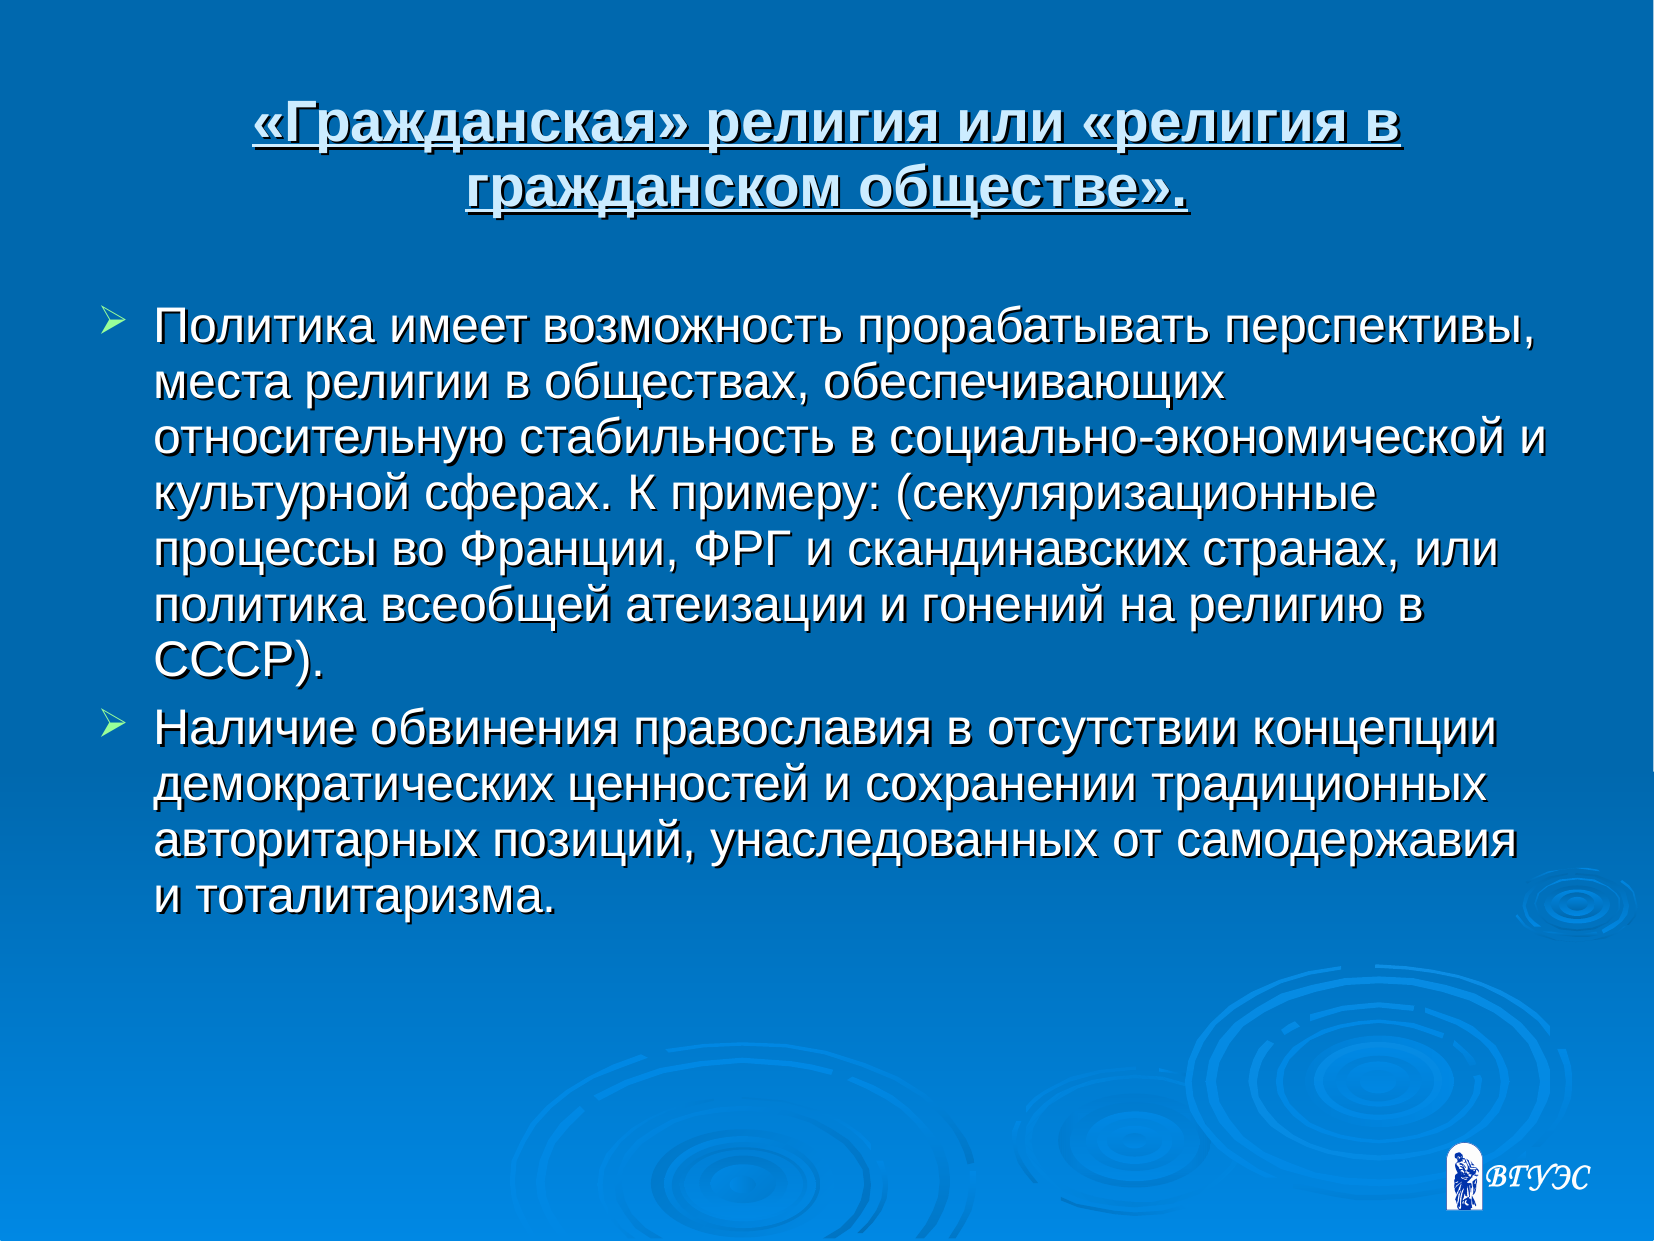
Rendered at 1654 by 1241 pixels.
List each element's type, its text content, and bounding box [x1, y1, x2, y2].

title «Гражданская» религия или «религия в гражданском обществе». [82, 50, 1571, 257]
picture [1446, 1142, 1592, 1211]
list Политика имеет возможность прорабатывать перспективы, места религии в обществах, обеспечивающих относительную стабильность в социально-экономической и культурной сферах. К примеру: (секуляризационные процессы во Франции, ФРГ и скандинавских странах, или политика всеобщей атеизации и гонений на религию в СССР). Наличие обвинения православия в отсутствии концепции демократических ценностей и сохранении традиционных авторитарных позиций, унаследованных от самодержавия и тоталитаризма. [82, 289, 1571, 1108]
